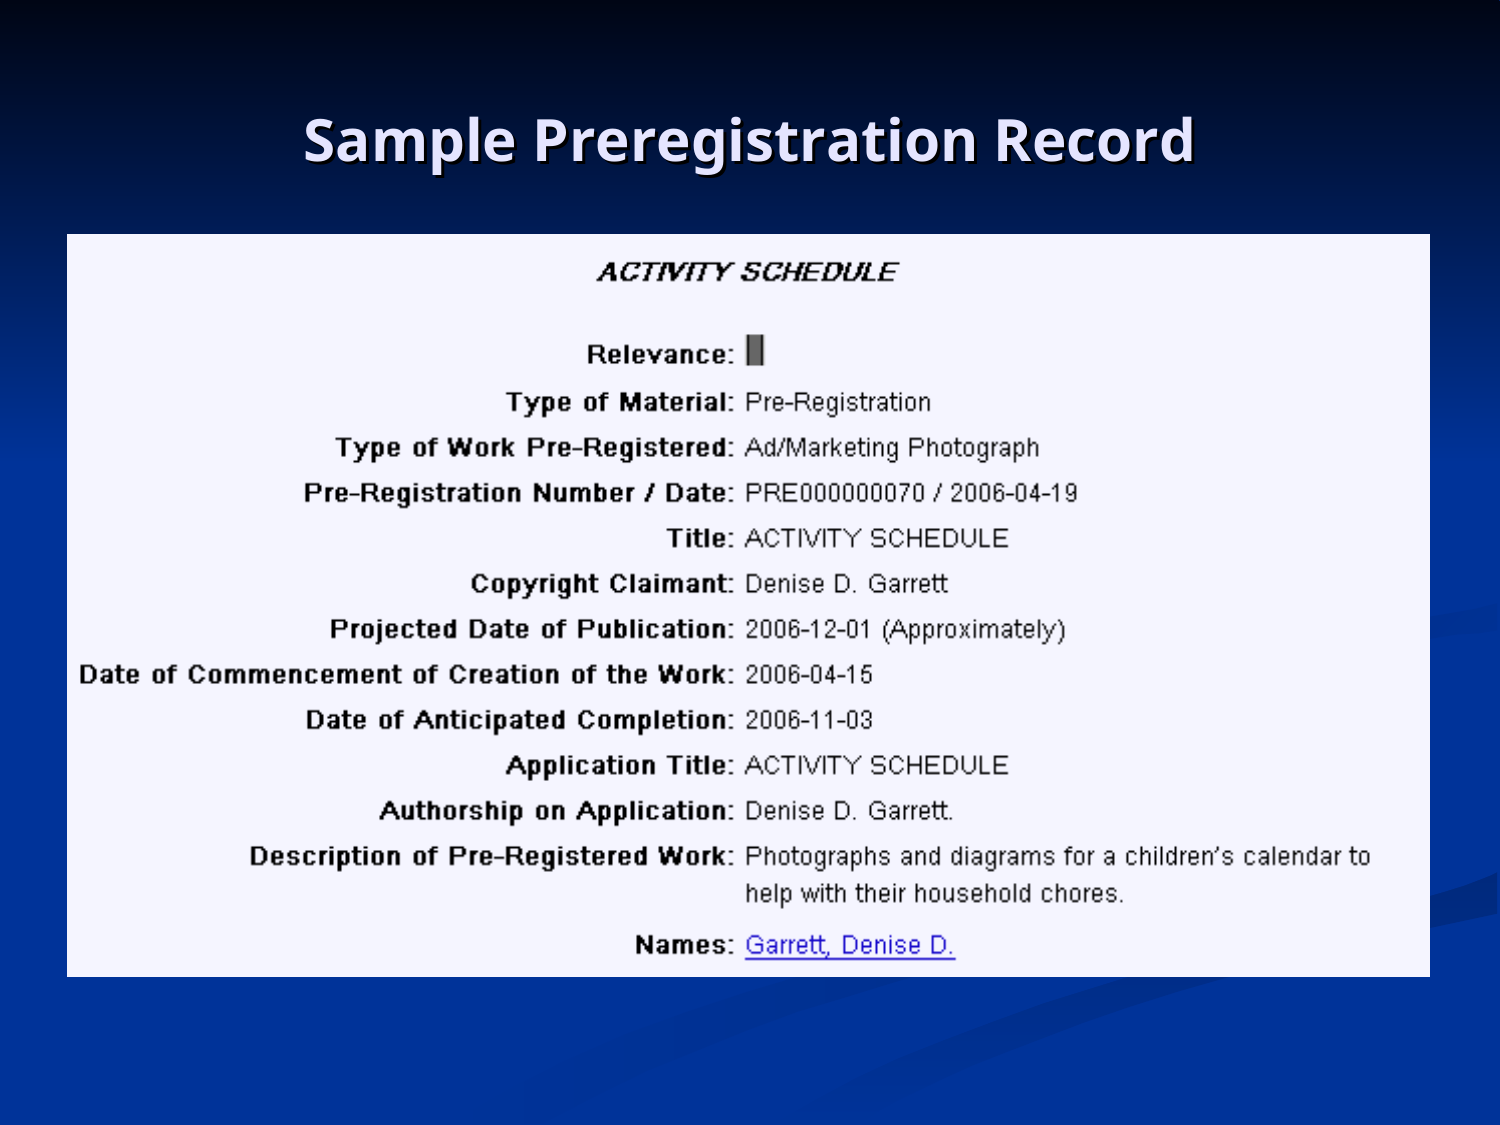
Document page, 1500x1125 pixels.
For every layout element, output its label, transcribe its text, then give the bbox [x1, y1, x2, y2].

picture [67, 234, 1430, 977]
title Sample Preregistration Record [75, 96, 1426, 182]
